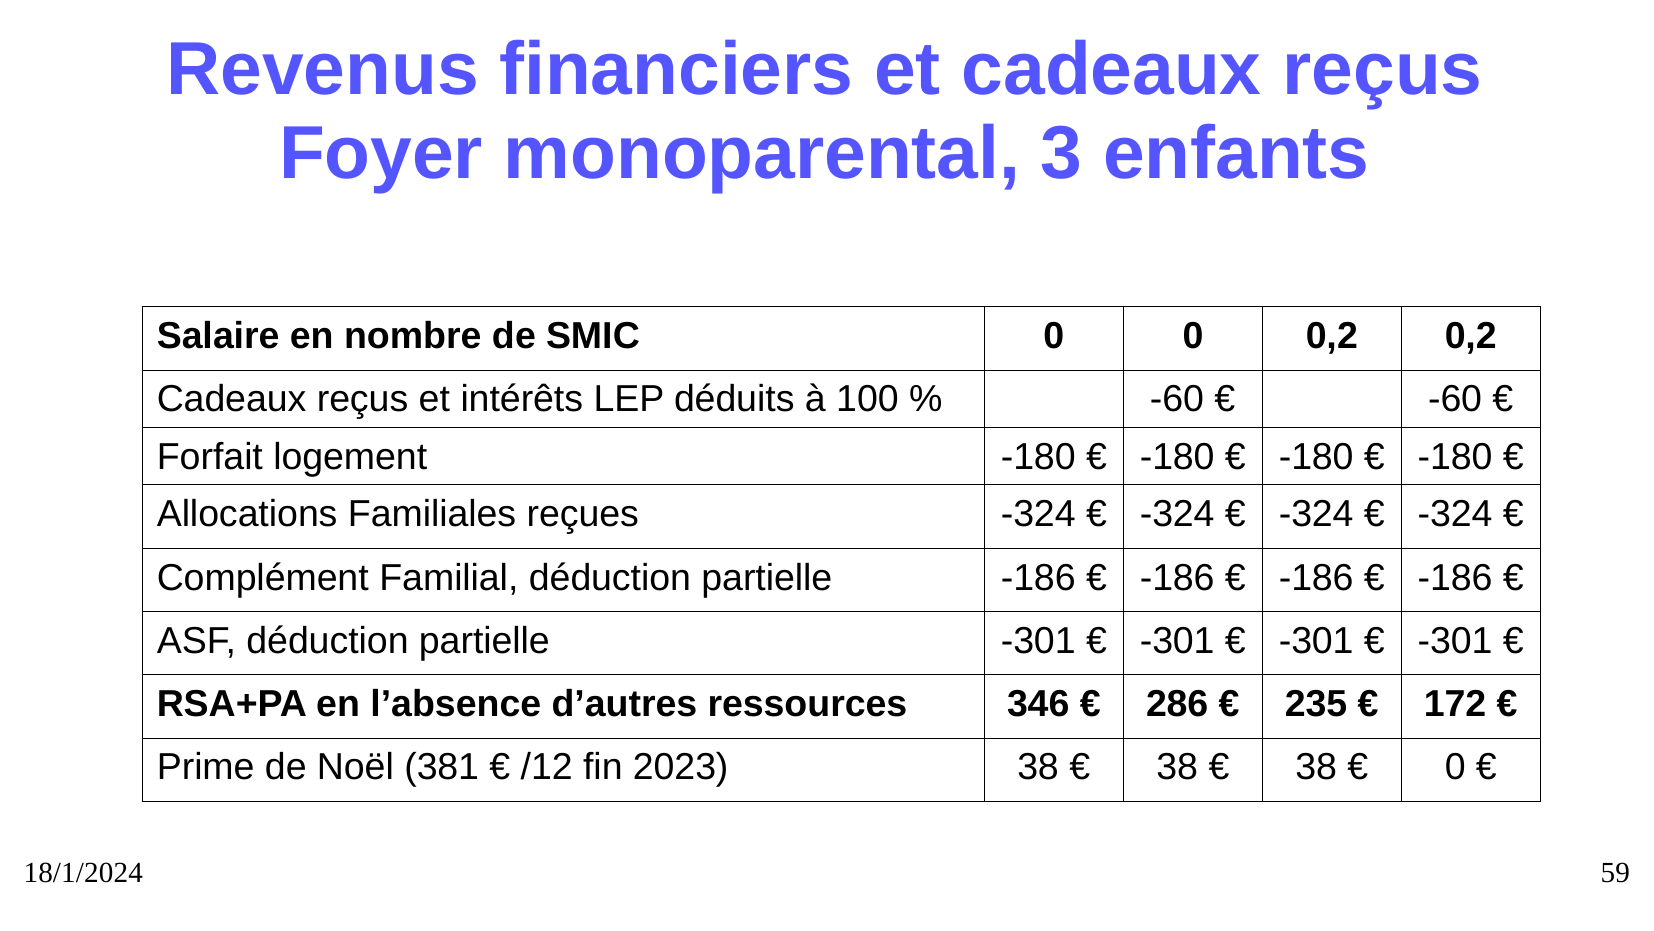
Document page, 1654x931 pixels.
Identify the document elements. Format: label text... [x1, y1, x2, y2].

table_cell -180 € [1402, 428, 1540, 484]
table_cell 235 € [1263, 675, 1401, 738]
table_cell -180 € [1263, 428, 1401, 484]
table_cell -324 € [1124, 485, 1262, 548]
table_cell -301 € [1263, 612, 1401, 674]
table_cell -324 € [1402, 485, 1540, 548]
table_cell -186 € [1124, 549, 1262, 611]
table_header 0 [1124, 307, 1262, 370]
table_cell ASF, déduction partielle [143, 612, 984, 674]
table_cell -301 € [985, 612, 1123, 674]
table_cell -60 € [1124, 371, 1262, 427]
table_cell Cadeaux reçus et intérêts LEP déduits à 100 % [143, 371, 984, 427]
table_cell 286 € [1124, 675, 1262, 738]
table_cell Prime de Noël (381 € /12 fin 2023) [143, 739, 984, 801]
table_cell Allocations Familiales reçues [143, 485, 984, 548]
table_cell 0 € [1402, 739, 1540, 801]
table_cell -180 € [985, 428, 1123, 484]
table_cell -60 € [1402, 371, 1540, 427]
table_cell Complément Familial, déduction partielle [143, 549, 984, 611]
table_header 0,2 [1402, 307, 1540, 370]
table_cell -301 € [1402, 612, 1540, 674]
table_cell -186 € [1263, 549, 1401, 611]
table_cell [1263, 371, 1401, 427]
table_header 0,2 [1263, 307, 1401, 370]
table_cell 38 € [985, 739, 1123, 801]
table_cell 38 € [1124, 739, 1262, 801]
table_cell 346 € [985, 675, 1123, 738]
table_cell -324 € [985, 485, 1123, 548]
table_cell RSA+PA en l’absence d’autres ressources [143, 675, 984, 738]
table_cell -324 € [1263, 485, 1401, 548]
table_cell -180 € [1124, 428, 1262, 484]
table_cell Forfait logement [143, 428, 984, 484]
table_cell [985, 371, 1123, 427]
table_cell -186 € [1402, 549, 1540, 611]
table_header 0 [985, 307, 1123, 370]
title Revenus financiers et cadeaux reçus Foyer monoparental, 3 enfants [42, 0, 1608, 221]
table_cell 38 € [1263, 739, 1401, 801]
table_header Salaire en nombre de SMIC [143, 307, 984, 370]
table_cell 172 € [1402, 675, 1540, 738]
table_cell -301 € [1124, 612, 1262, 674]
table_cell -186 € [985, 549, 1123, 611]
